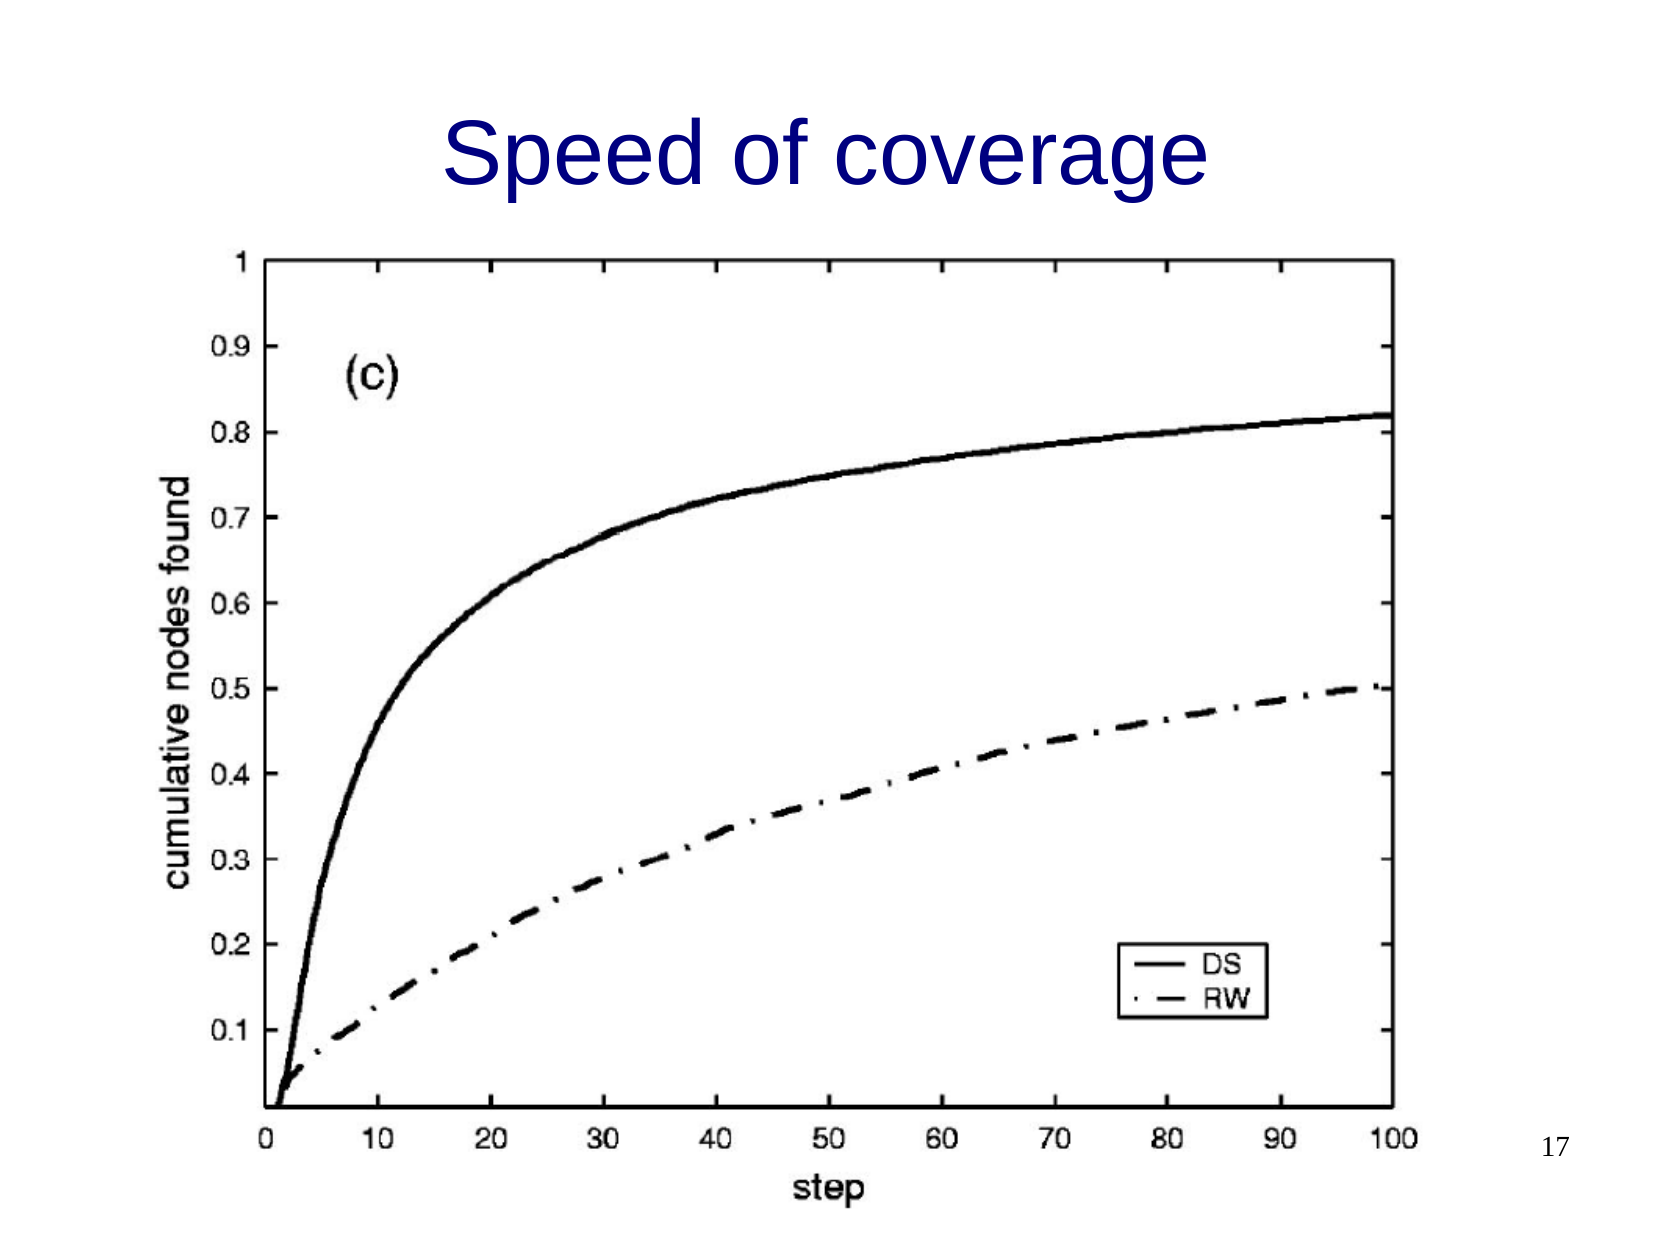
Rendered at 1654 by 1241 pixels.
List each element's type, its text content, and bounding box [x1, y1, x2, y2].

title Speed of coverage [82, 49, 1571, 257]
picture [112, 224, 1463, 1213]
